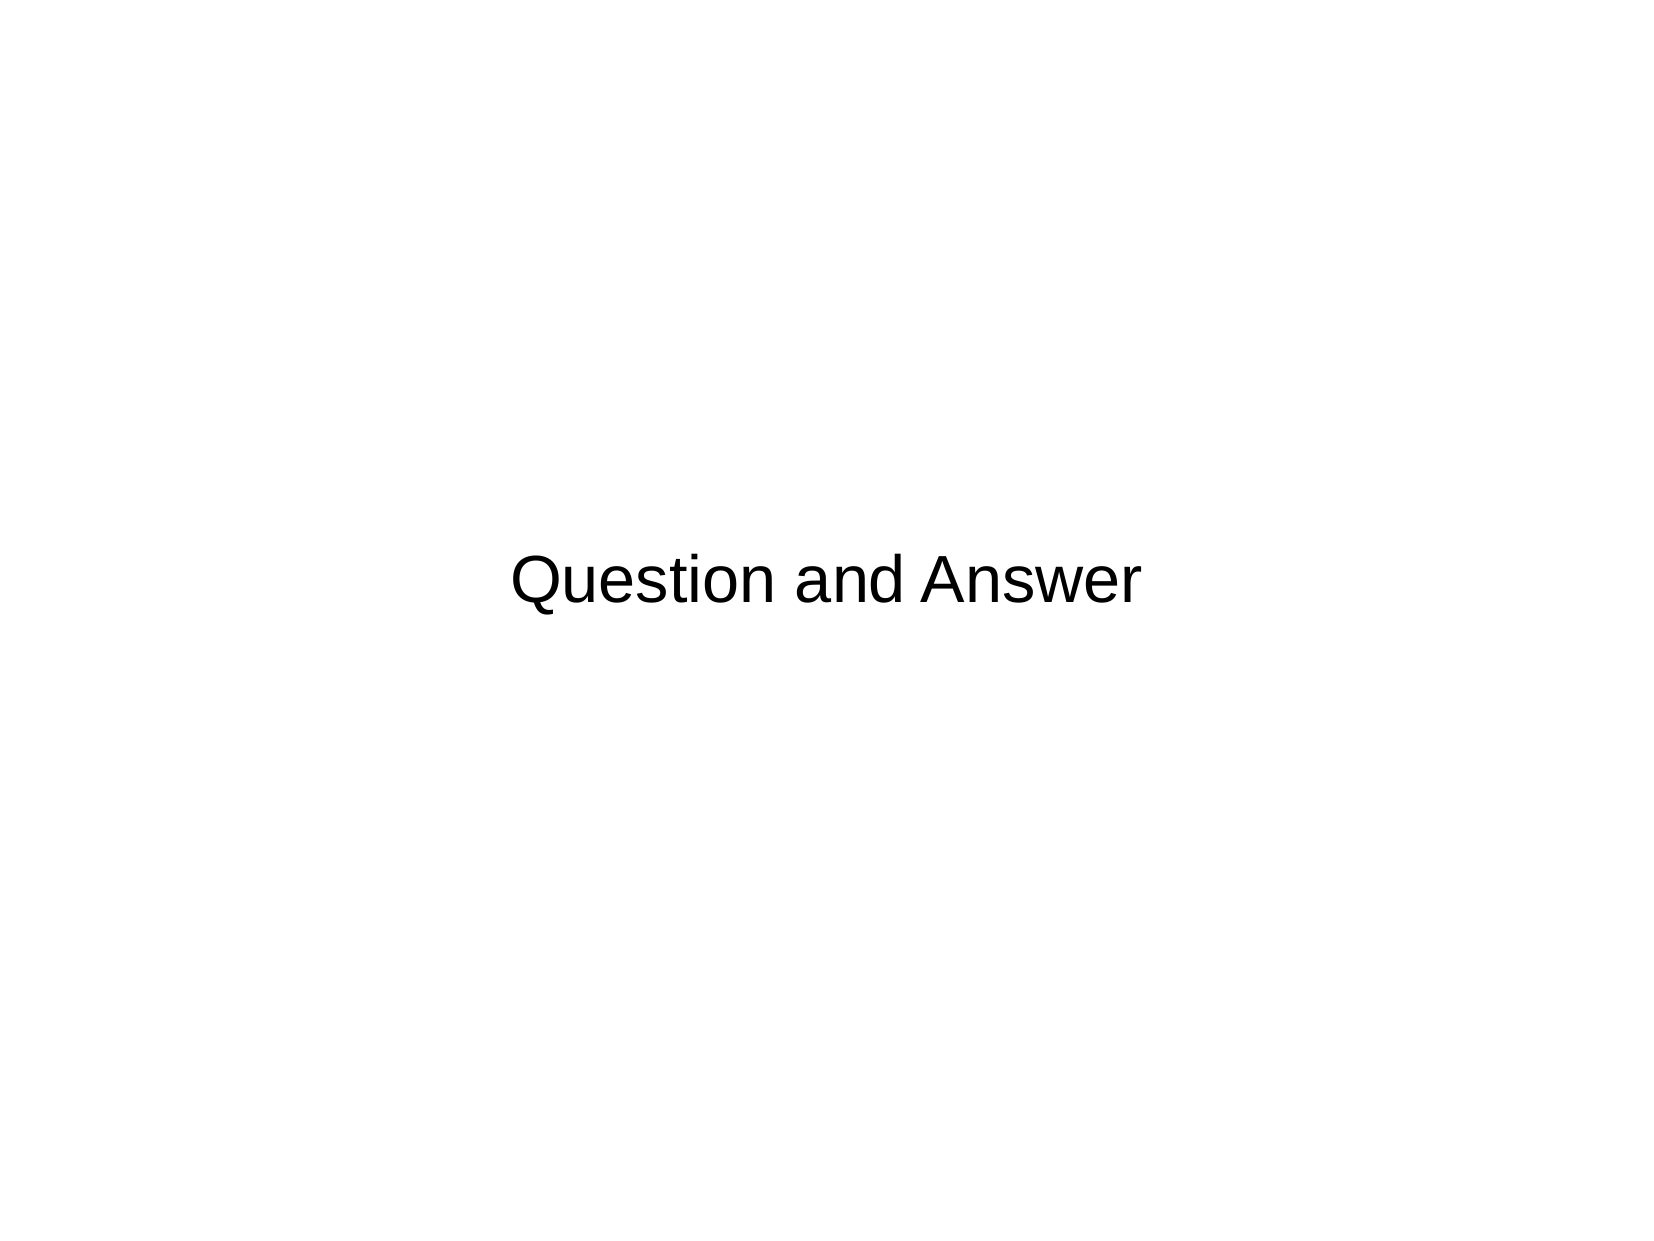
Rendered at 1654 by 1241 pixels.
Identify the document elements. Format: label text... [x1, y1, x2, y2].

subtitle Question and Answer [82, 56, 1571, 1102]
